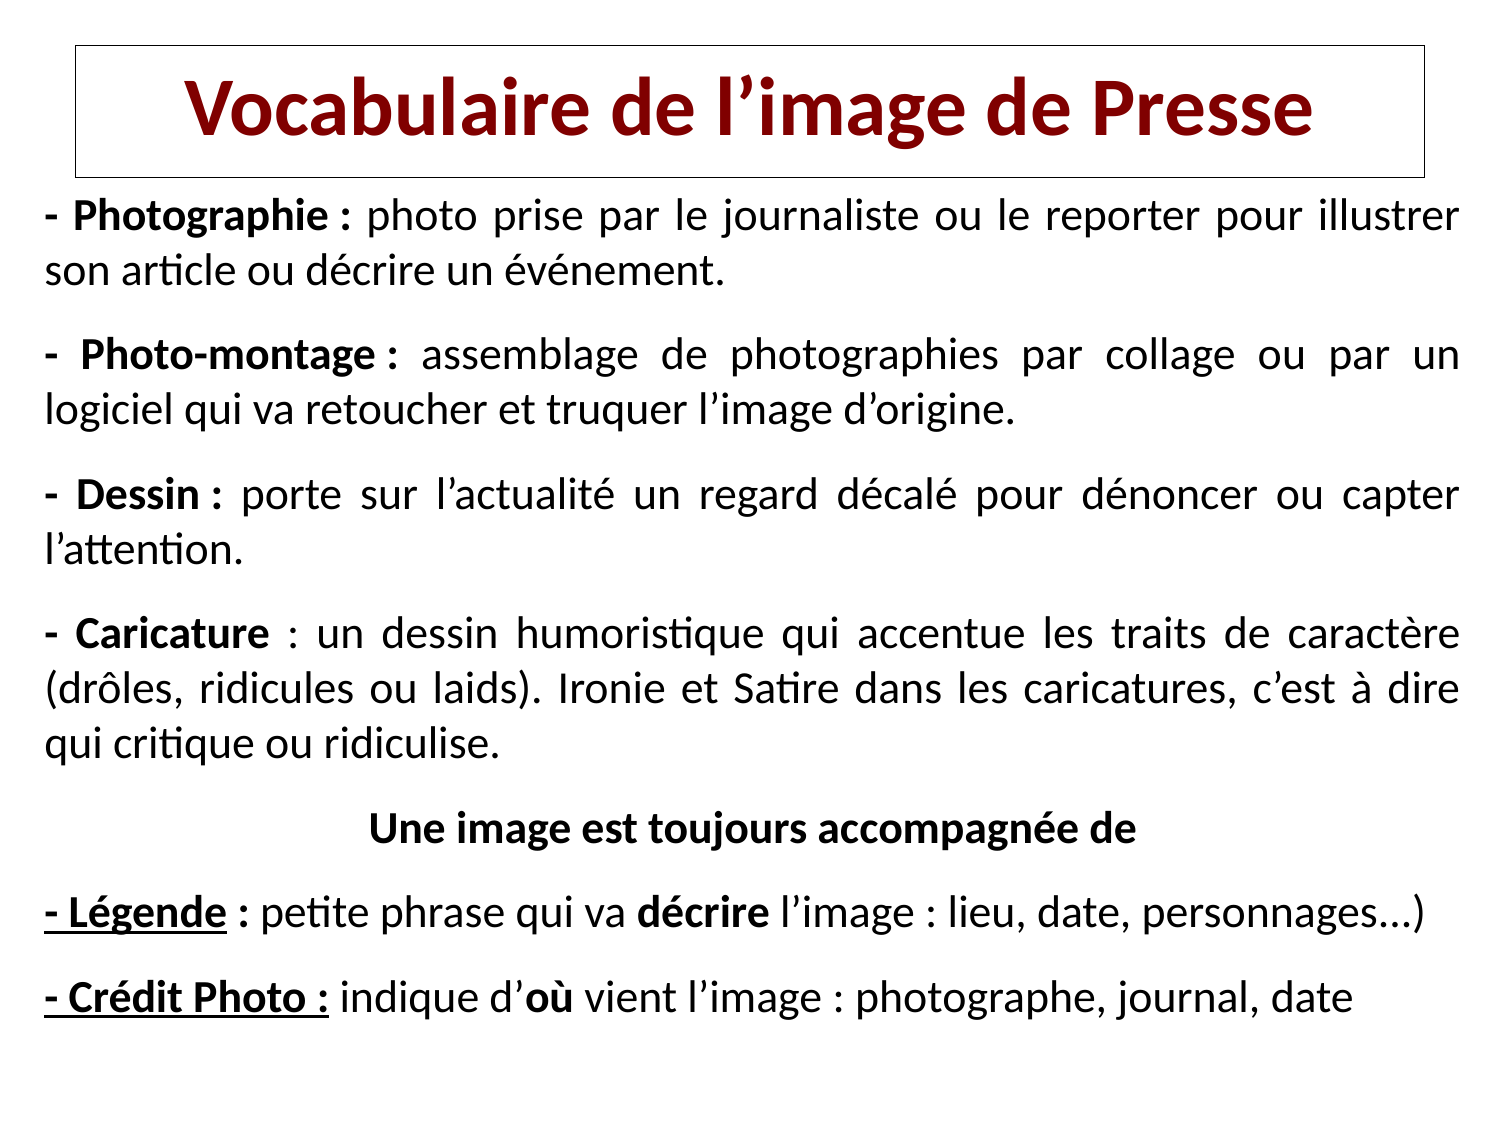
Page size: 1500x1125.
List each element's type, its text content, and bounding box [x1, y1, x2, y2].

list - Photographie : photo prise par le journaliste ou le reporter pour illustrer son article ou décrire un événement. - Photo-montage : assemblage de photographies par collage ou par un logiciel qui va retoucher et truquer l’image d’origine. - Dessin : porte sur l’actualité un regard décalé pour dénoncer ou capter l’attention. - Caricature : un dessin humoristique qui accentue les traits de caractère (drôles, ridicules ou laids). Ironie et Satire dans les caricatures, c’est à dire qui critique ou ridiculise. Une image est toujours accompagnée de - Légende : petite phrase qui va décrire l’image : lieu, date, personnages...) - Crédit Photo : indique d’où vient l’image : photographe, journal, date [29, 177, 1477, 1093]
title Vocabulaire de l’image de Presse [75, 45, 1425, 177]
